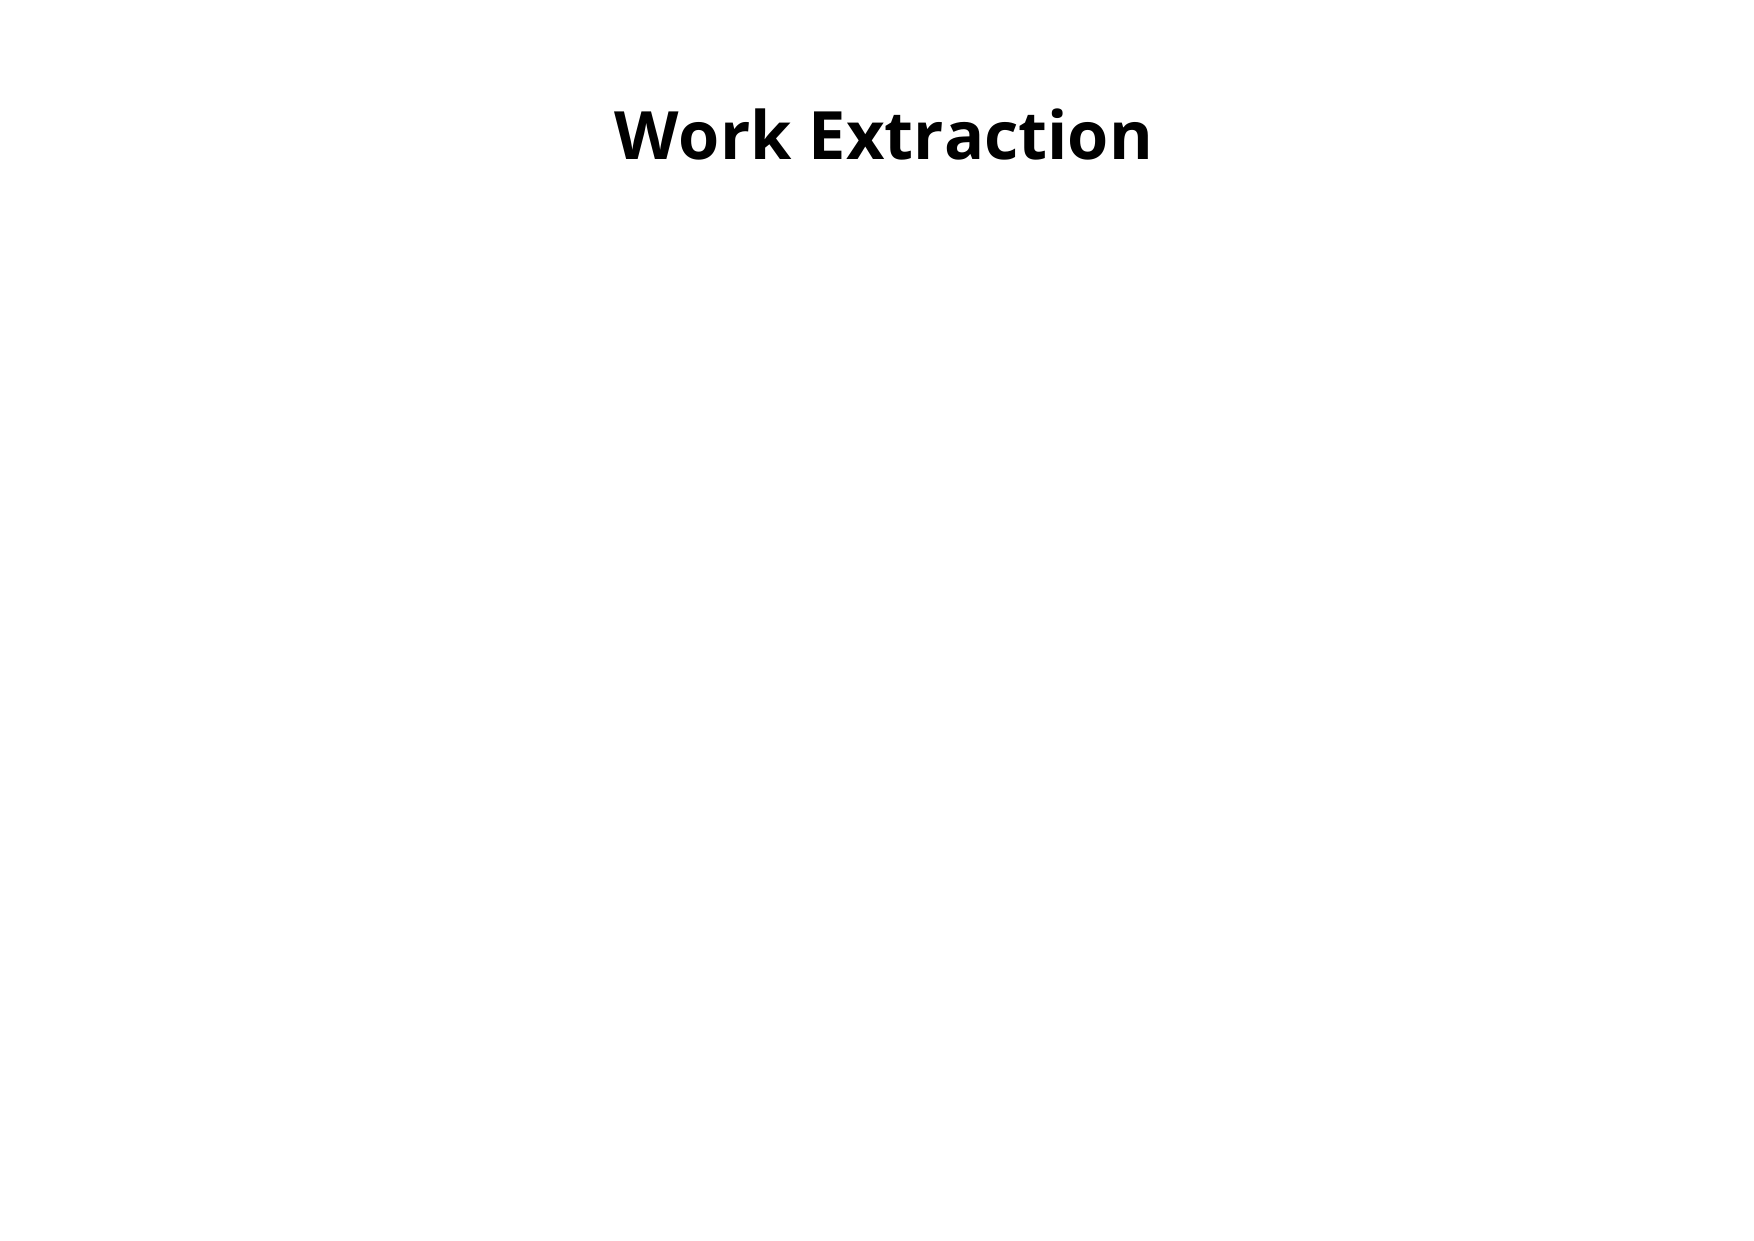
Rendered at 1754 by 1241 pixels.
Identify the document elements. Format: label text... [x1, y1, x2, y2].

text_box Work Extraction [599, 81, 1754, 171]
